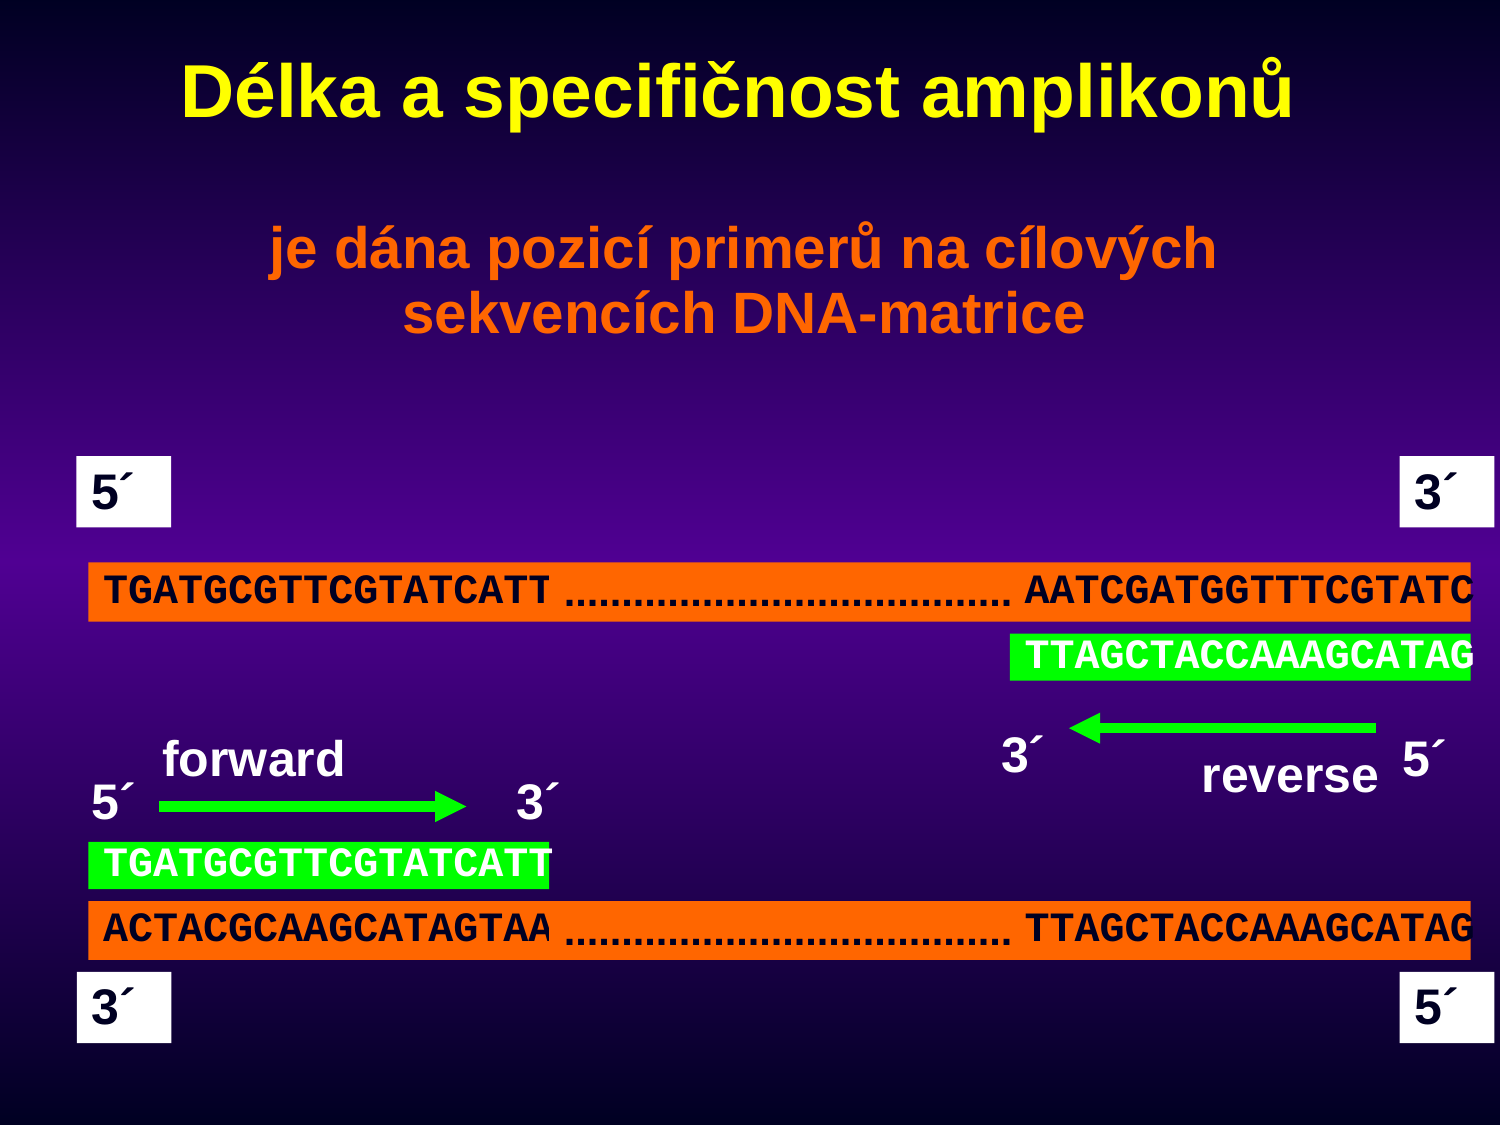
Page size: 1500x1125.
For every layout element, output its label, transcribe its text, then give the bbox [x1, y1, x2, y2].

text_box 3´ [1399, 456, 1495, 528]
text_box je dána pozicí primerů na cílových sekvencích DNA-matrice [112, 207, 1377, 354]
text_box 5´ [1387, 723, 1483, 795]
text_box ....................................... [549, 562, 1009, 622]
text_box ....................................... [549, 901, 1009, 960]
text_box TTAGCTACCAAAGCATAG [1009, 901, 1471, 960]
text_box AATCGATGGTTTCGTATC [1009, 562, 1471, 622]
text_box TGATGCGTTCGTATCATT [88, 562, 549, 622]
text_box 5´ [1399, 971, 1495, 1044]
title Délka a specifičnost amplikonů [64, 35, 1413, 149]
text_box 3´ [986, 719, 1081, 791]
text_box 5´ [76, 456, 172, 528]
text_box 5´ [76, 766, 172, 839]
text_box 3´ [76, 971, 172, 1044]
text_box ACTACGCAAGCATAGTAA [88, 901, 549, 960]
text_box 5´ [1412, 759, 1421, 771]
text_box forward [147, 723, 373, 795]
text_box TGATGCGTTCGTATCATT [88, 841, 550, 890]
text_box TTAGCTACCAAAGCATAG [1009, 633, 1471, 681]
text_box 3´ [501, 766, 597, 839]
text_box reverse [1186, 739, 1412, 811]
